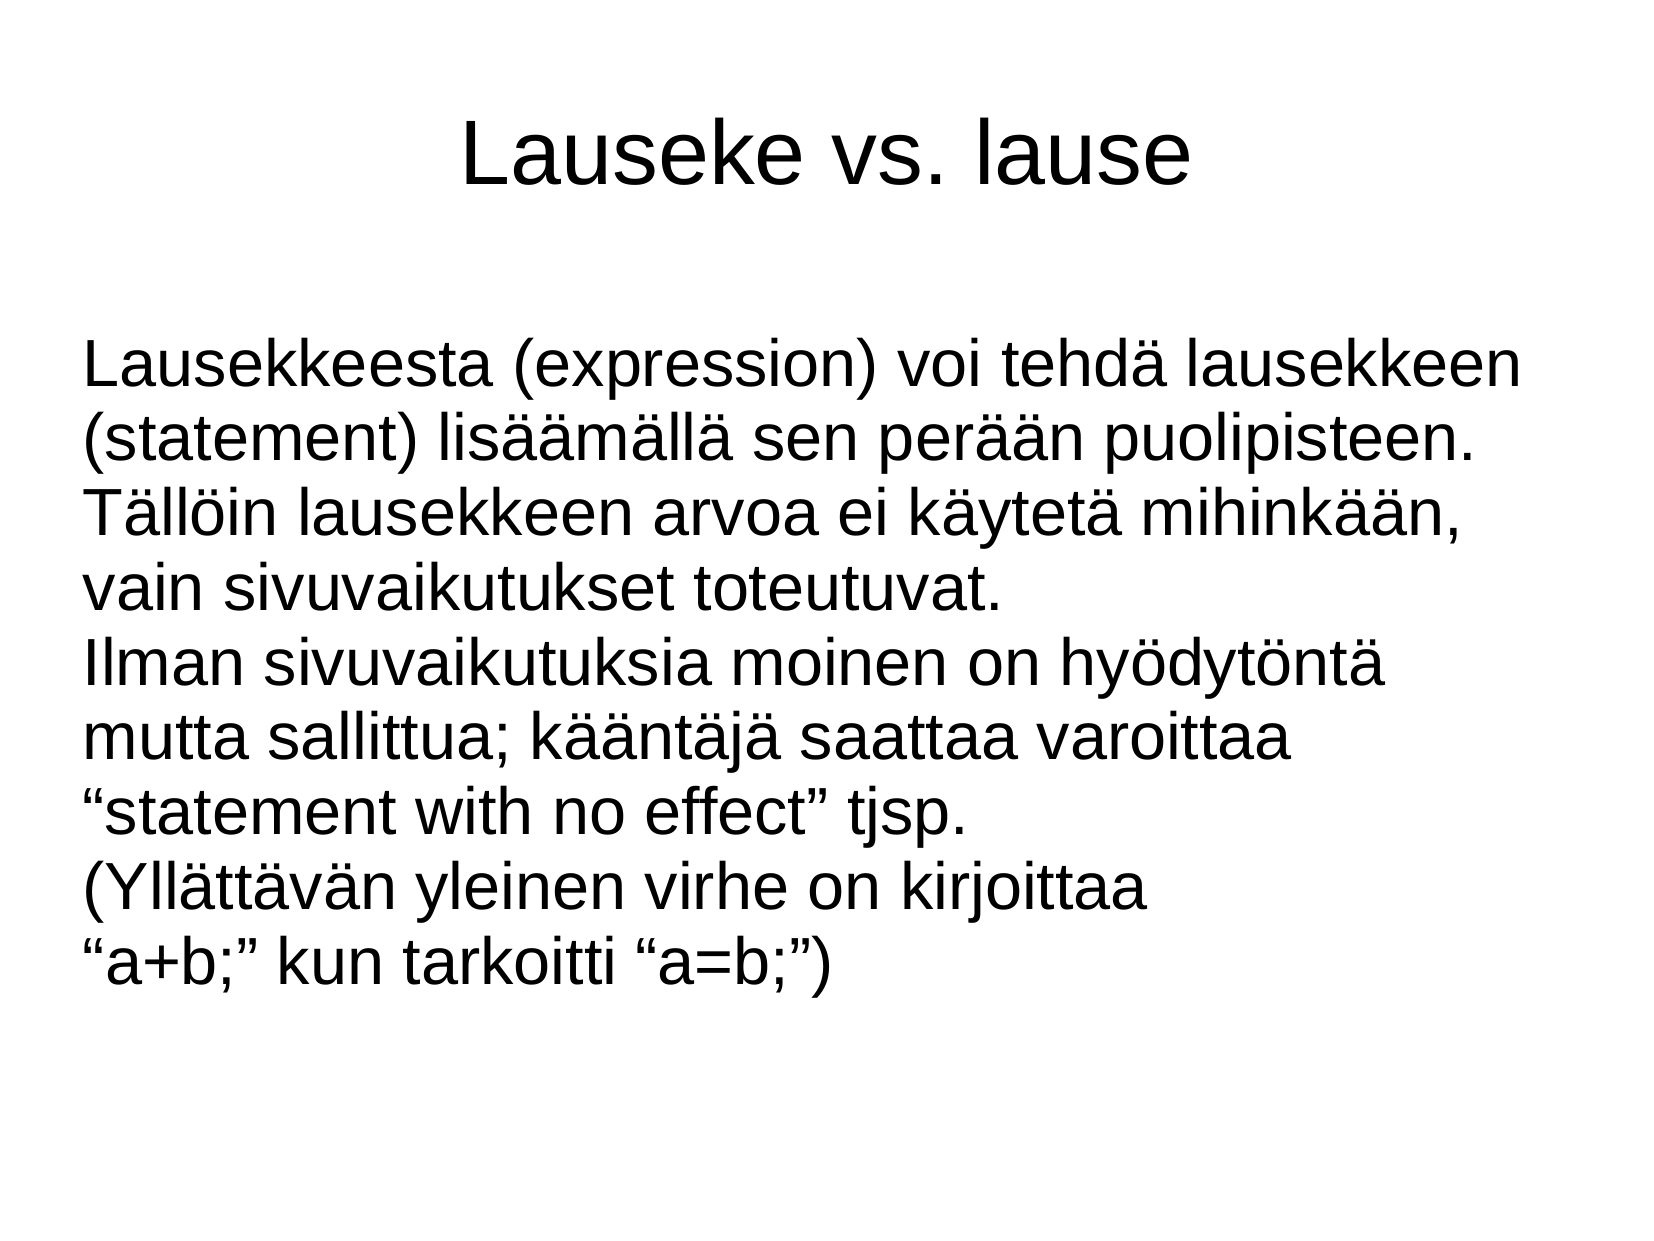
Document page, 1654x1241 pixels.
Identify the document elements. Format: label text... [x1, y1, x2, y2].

title Lauseke vs. lause [82, 56, 1571, 250]
subtitle Lausekkeesta (expression) voi tehdä lausekkeen (statement) lisäämällä sen perään puolipisteen. Tällöin lausekkeen arvoa ei käytetä mihinkään, vain sivuvaikutukset toteutuvat. Ilman sivuvaikutuksia moinen on hyödytöntä mutta sallittua; kääntäjä saattaa varoittaa “statement with no effect” tjsp. (Yllättävän yleinen virhe on kirjoittaa “a+b;” kun tarkoitti “a=b;”) [82, 297, 1571, 1102]
